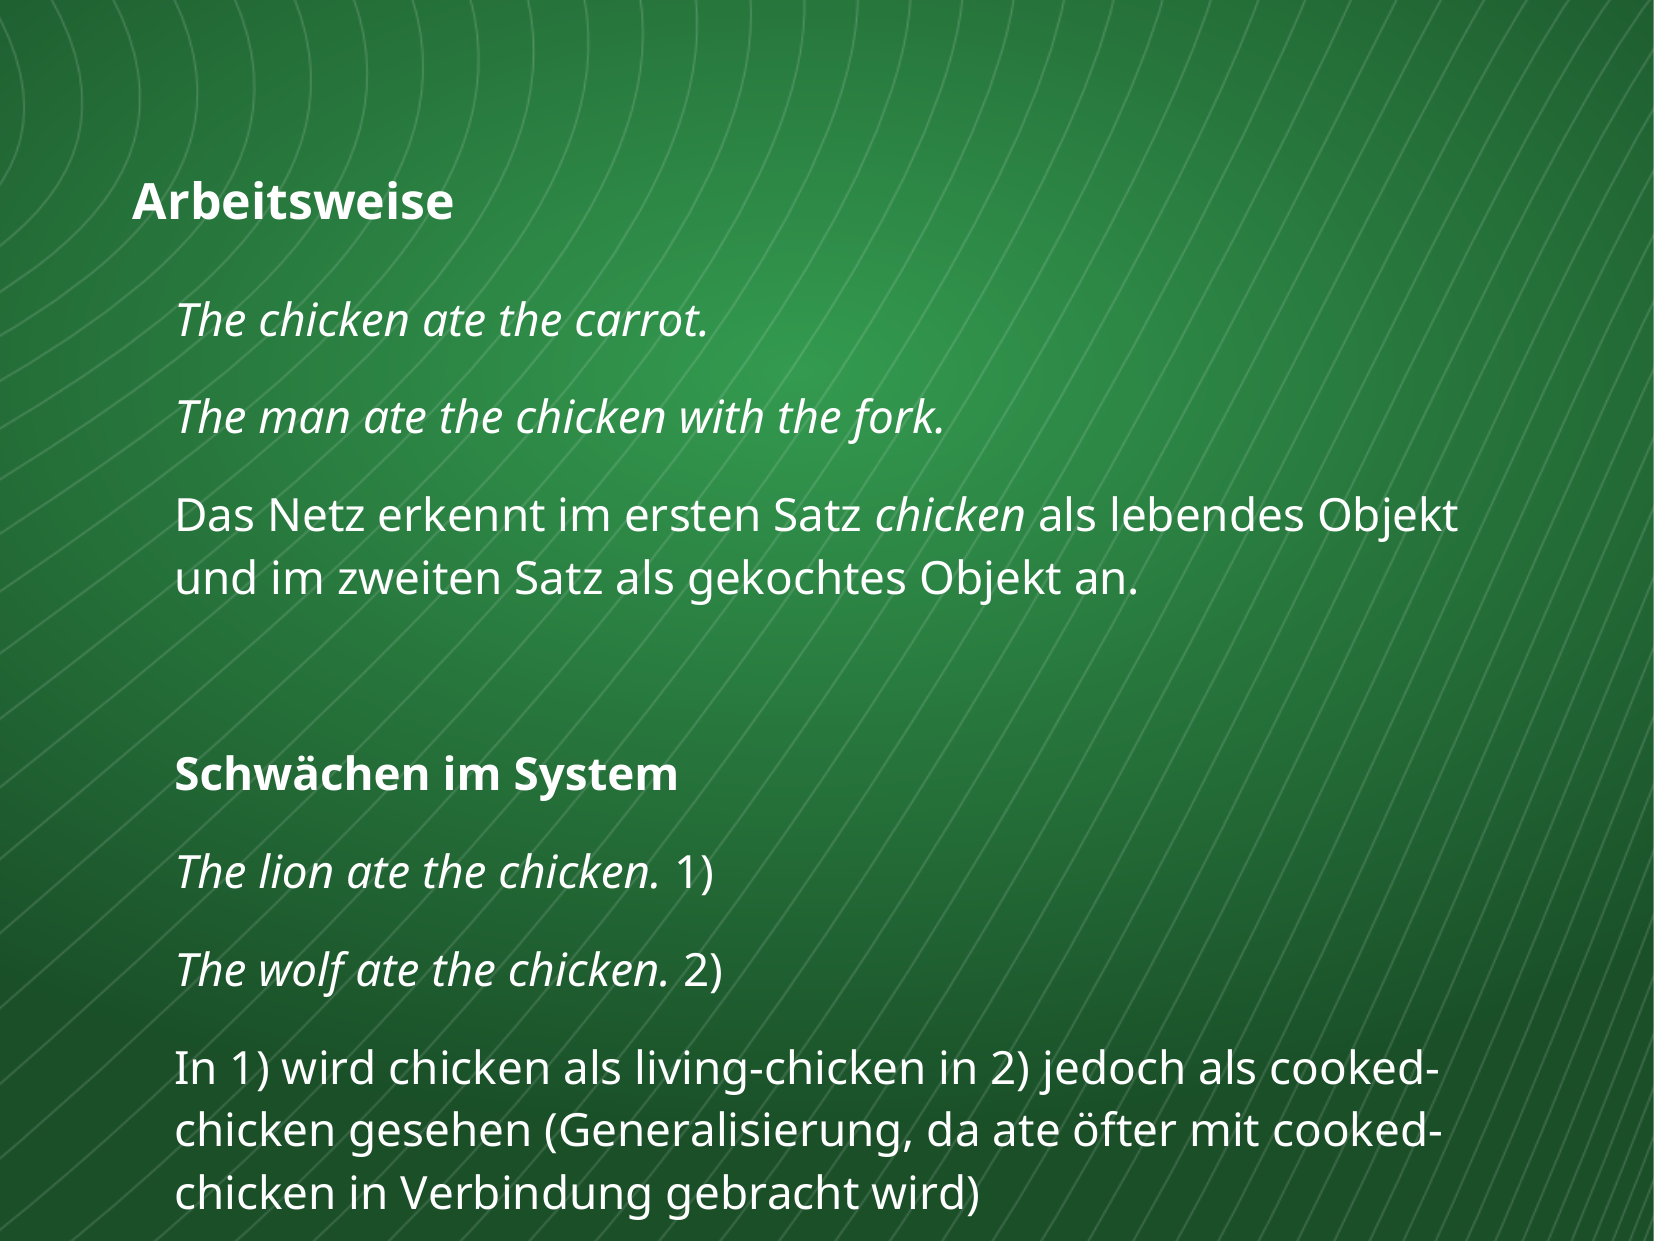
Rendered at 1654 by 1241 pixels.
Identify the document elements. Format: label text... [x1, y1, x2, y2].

text_box Arbeitsweise [118, 158, 448, 237]
text_box The chicken ate the carrot. The man ate the chicken with the fork. Das Netz erkennt im ersten Satz chicken als lebendes Objekt und im zweiten Satz als gekochtes Objekt an. Schwächen im System The lion ate the chicken. 1) The wolf ate the chicken. 2) In 1) wird chicken als living-chicken in 2) jedoch als cooked-chicken gesehen (Generalisierung, da ate öfter mit cooked-chicken in Verbindung gebracht wird) [159, 279, 1533, 1170]
picture [0, 0, 1654, 1241]
